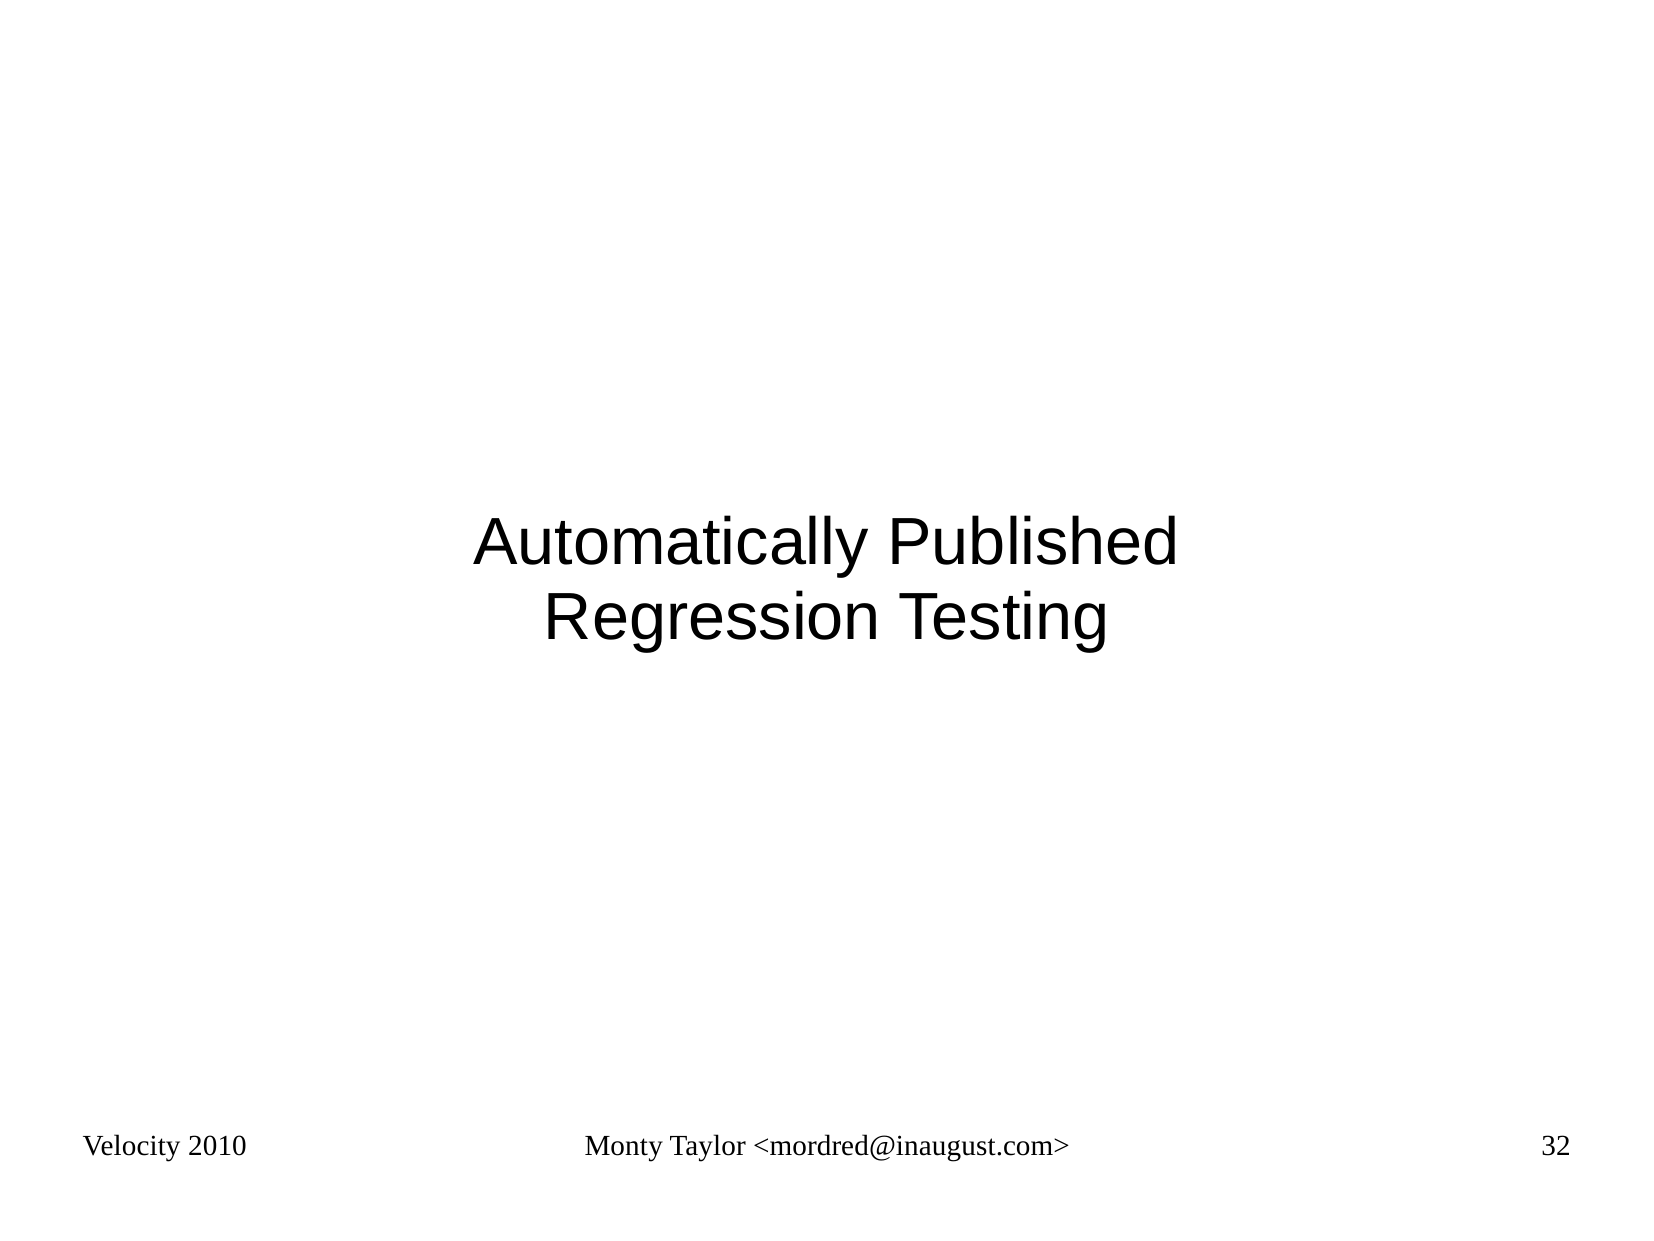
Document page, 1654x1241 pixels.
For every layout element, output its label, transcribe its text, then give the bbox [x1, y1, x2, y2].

subtitle Automatically Published Regression Testing [82, 56, 1571, 1102]
